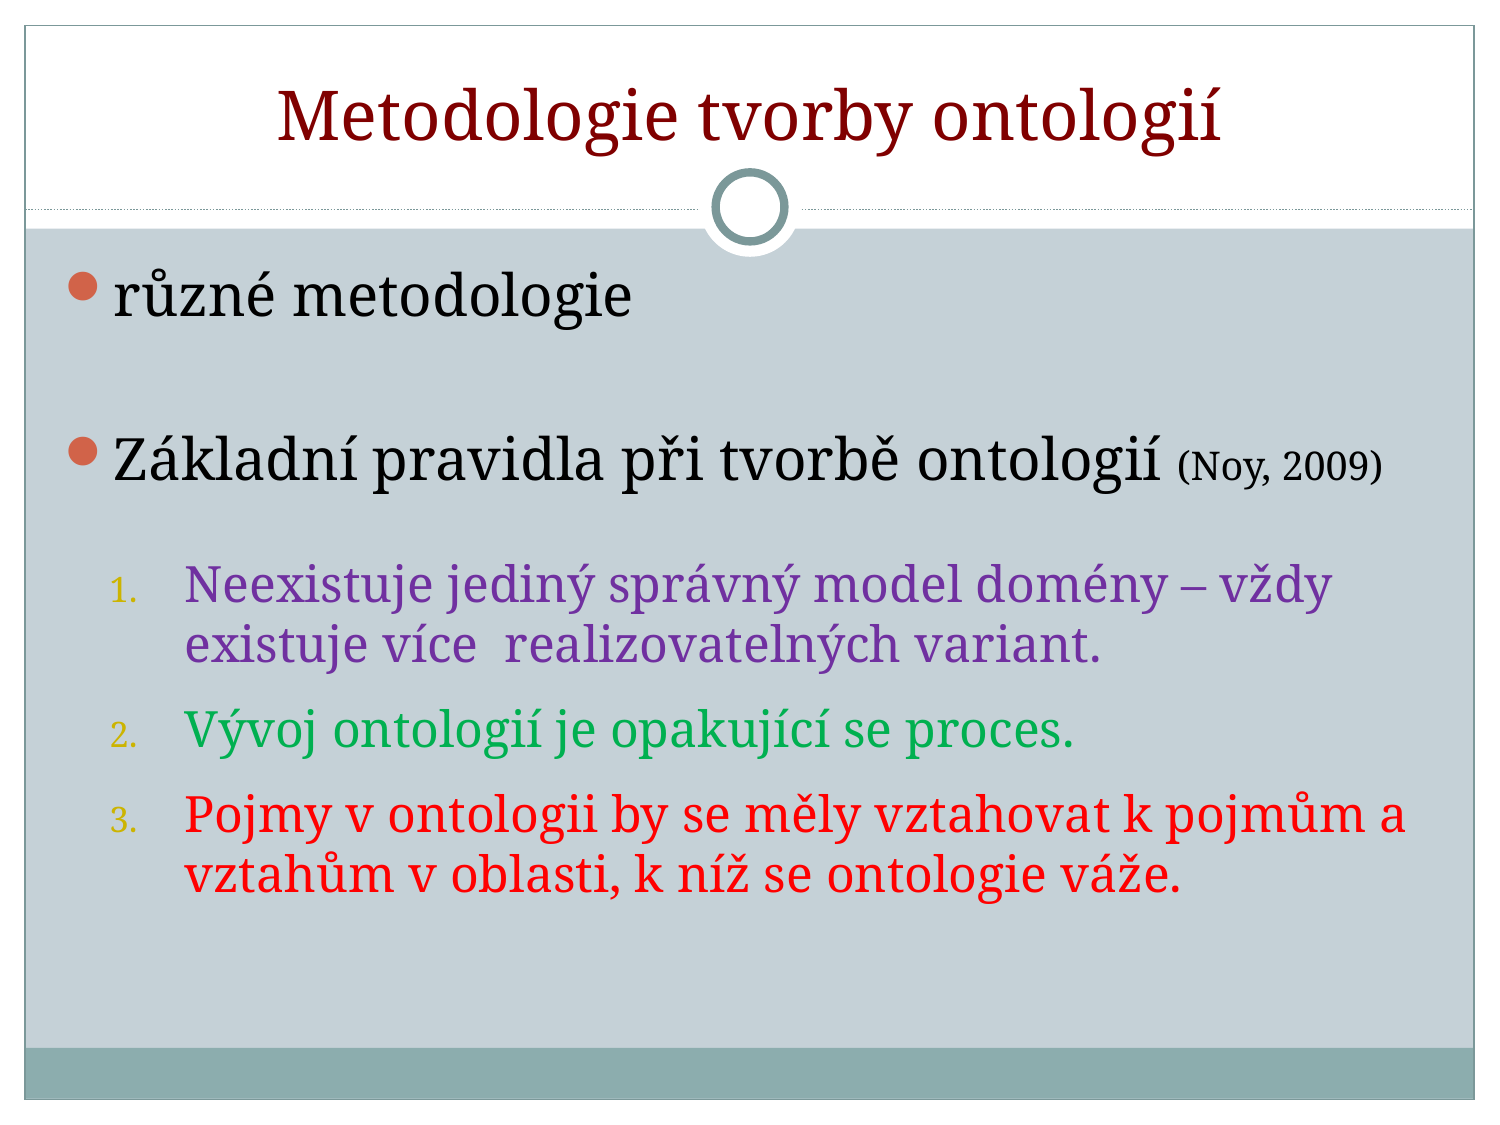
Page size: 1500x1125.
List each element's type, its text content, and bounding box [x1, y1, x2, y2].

list různé metodologie Základní pravidla při tvorbě ontologií (Noy, 2009) Neexistuje jediný správný model domény – vždy existuje více realizovatelných variant. Vývoj ontologií je opakující se proces. Pojmy v ontologii by se měly vztahovat k pojmům a vztahům v oblasti, k níž se ontologie váže. [49, 250, 1445, 1001]
title Metodologie tvorby ontologií [49, 37, 1450, 162]
